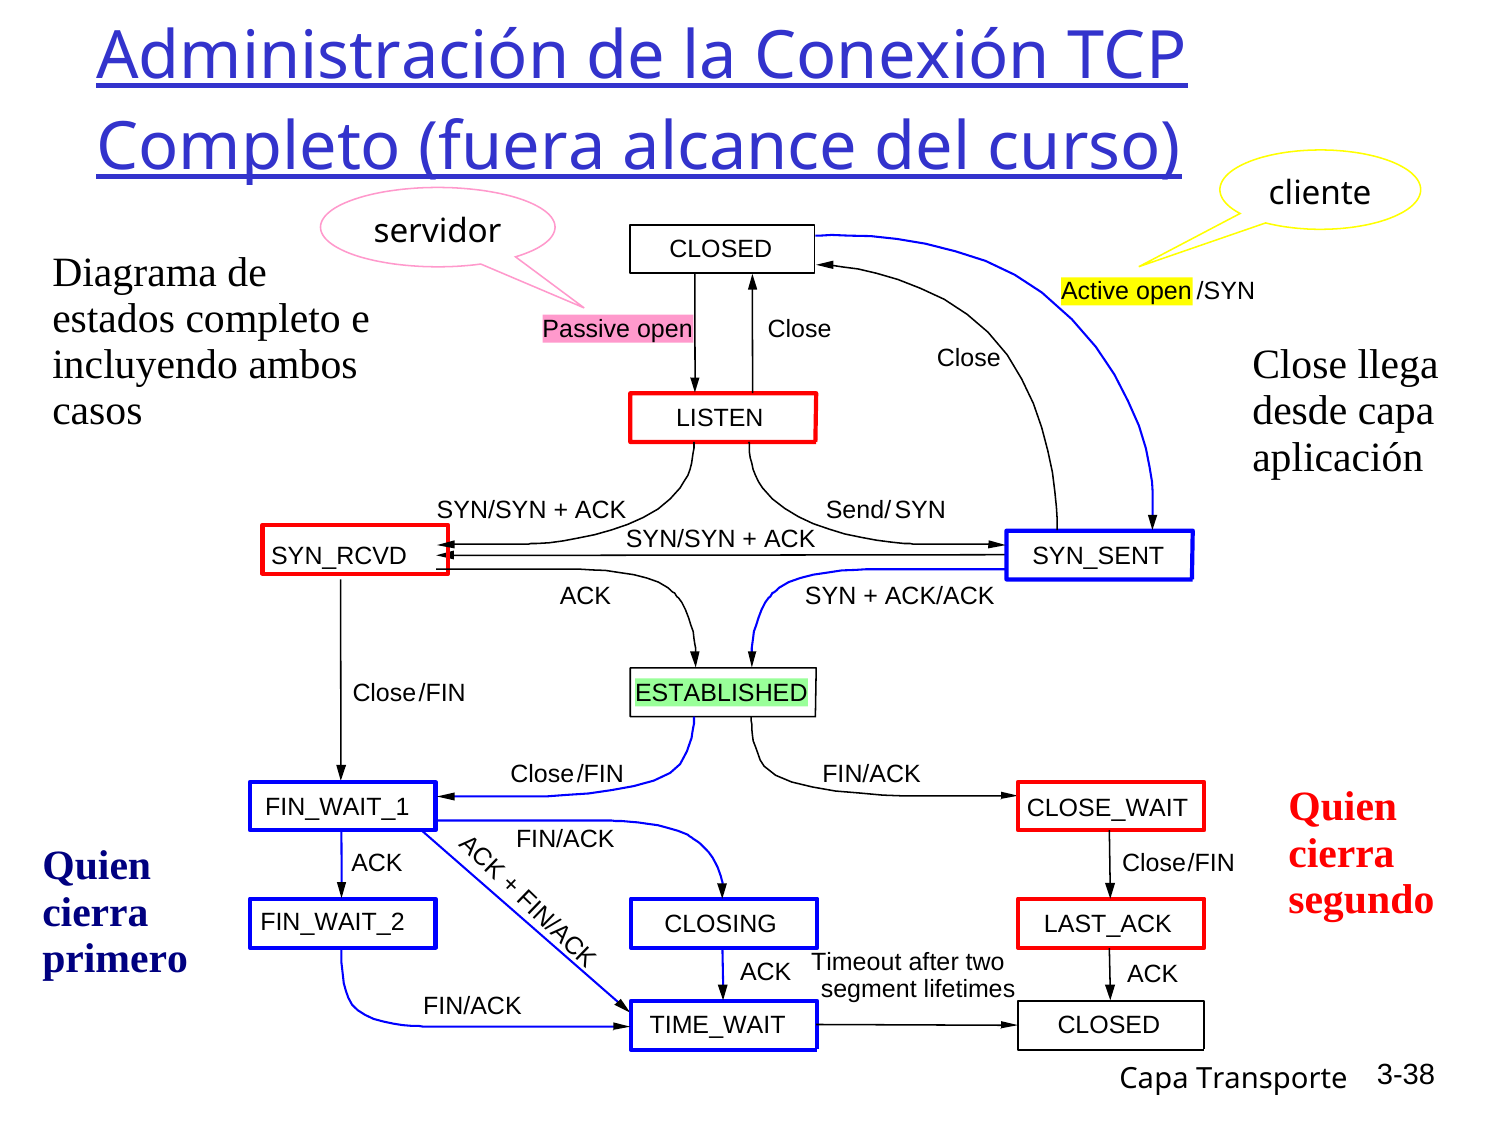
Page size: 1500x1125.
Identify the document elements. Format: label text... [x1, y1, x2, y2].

text_box FIN/ACK [516, 825, 615, 854]
text_box Close [936, 343, 1002, 372]
text_box ACK [351, 848, 403, 877]
text_box /FIN [418, 678, 466, 707]
text_box SYN/SYN + ACK [436, 496, 627, 525]
text_box ACK [559, 581, 612, 610]
text_box [717, 984, 728, 1001]
text_box servidor [320, 187, 585, 308]
text_box segment lifetimes [820, 974, 1016, 1003]
text_box FIN/ACK [423, 992, 522, 1021]
text_box ACK [739, 957, 792, 986]
text_box Close [352, 678, 417, 707]
text_box Close [767, 314, 832, 343]
text_box FIN_WAIT_2 [260, 907, 406, 936]
text_box [1104, 882, 1116, 899]
text_box [987, 540, 1006, 549]
text_box /SYN [1196, 277, 1256, 306]
text_box [612, 1022, 631, 1031]
text_box SYN [894, 496, 947, 525]
text_box cliente [1138, 149, 1421, 267]
text_box Close [1122, 848, 1187, 877]
text_box [1147, 514, 1158, 531]
text_box [1104, 984, 1116, 1001]
text_box Close llega desde capa aplicación [1237, 333, 1500, 489]
text_box [336, 764, 347, 780]
text_box CLOSED [669, 234, 773, 263]
text_box [436, 540, 455, 549]
text_box Timeout after two [811, 948, 1013, 977]
text_box Close [510, 760, 575, 789]
text_box Diagrama de estados completo e incluyendo ambos casos [37, 241, 413, 443]
text_box /FIN [576, 760, 625, 789]
text_box [436, 792, 455, 801]
title Administración de la Conexión TCP Completo (fuera alcance del curso) [81, 4, 1438, 192]
text_box FIN/ACK [822, 760, 922, 789]
text_box [816, 260, 834, 269]
text_box [690, 376, 700, 393]
text_box Passive open [542, 314, 694, 343]
text_box /FIN [1187, 848, 1236, 877]
text_box FIN_WAIT_1 [265, 793, 411, 822]
text_box [747, 651, 758, 668]
text_box Quien cierra primero [27, 835, 203, 990]
text_box SYN_RCVD [270, 541, 408, 570]
text_box Active open [1061, 277, 1193, 306]
text_box CLOSED [1057, 1011, 1161, 1040]
text_box [747, 273, 758, 290]
text_box Send/ [825, 496, 892, 525]
text_box LISTEN [676, 403, 764, 432]
text_box [716, 882, 727, 899]
text_box CLOSING [664, 909, 778, 938]
text_box [436, 552, 446, 558]
text_box [1000, 791, 1016, 800]
text_box SYN + ACK/ACK [804, 581, 996, 610]
text_box TIME_WAIT [649, 1011, 786, 1040]
text_box Quien cierra segundo [1273, 776, 1450, 931]
text_box [690, 651, 700, 668]
text_box ESTABLISHED [635, 678, 808, 707]
text_box SYN/SYN + ACK [625, 525, 816, 554]
text_box CLOSE_WAIT [1026, 794, 1189, 823]
text_box [1000, 1021, 1019, 1030]
text_box ACK [1127, 959, 1179, 988]
text_box [614, 998, 629, 1013]
text_box SYN_SENT [1032, 541, 1165, 570]
text_box ACK + FIN/ACK [454, 828, 603, 973]
text_box [336, 882, 347, 899]
text_box LAST_ACK [1043, 909, 1173, 938]
text_box [450, 550, 454, 560]
